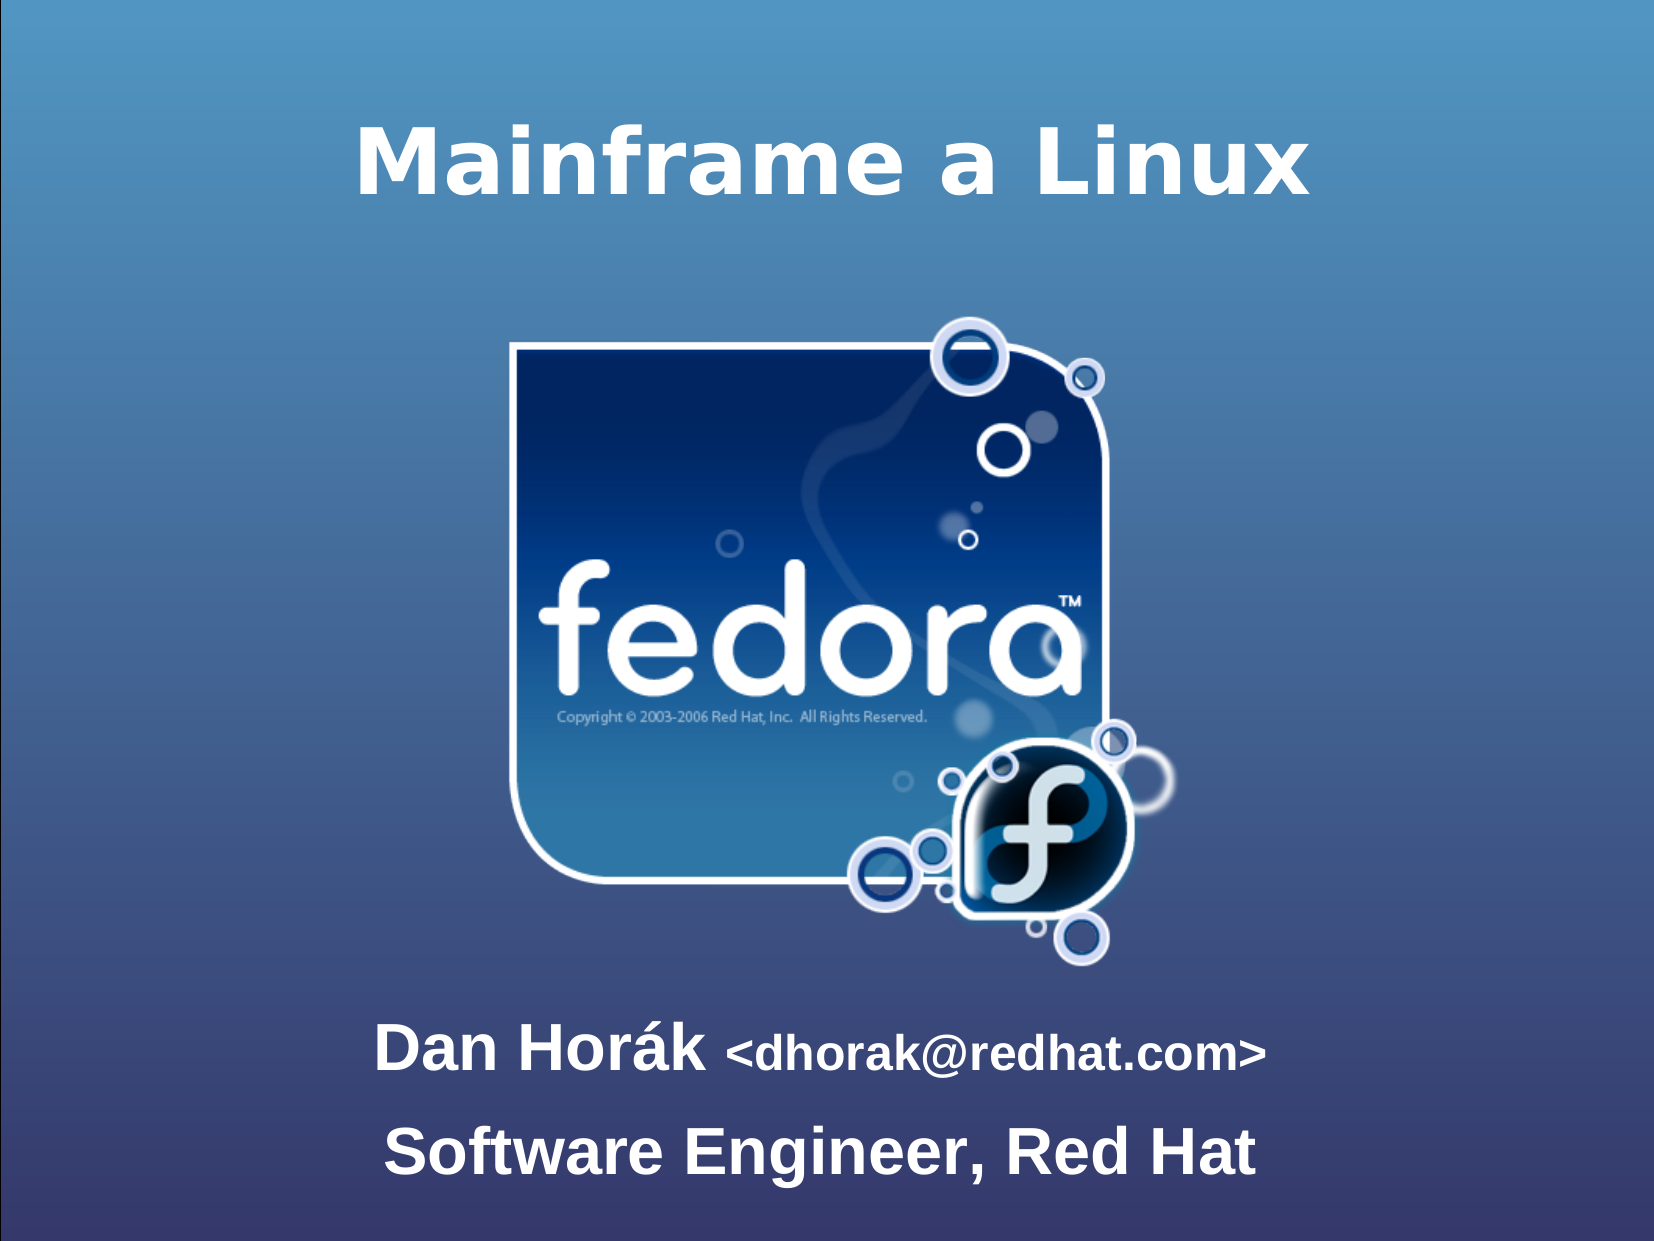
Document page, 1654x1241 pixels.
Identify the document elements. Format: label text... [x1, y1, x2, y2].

list Dan Horák <dhorak@redhat.com> Software Engineer, Red Hat [159, 1009, 1465, 1204]
text_box [0, 0, 1654, 1241]
picture [417, 314, 1204, 971]
title Mainframe a Linux [248, 59, 1382, 267]
